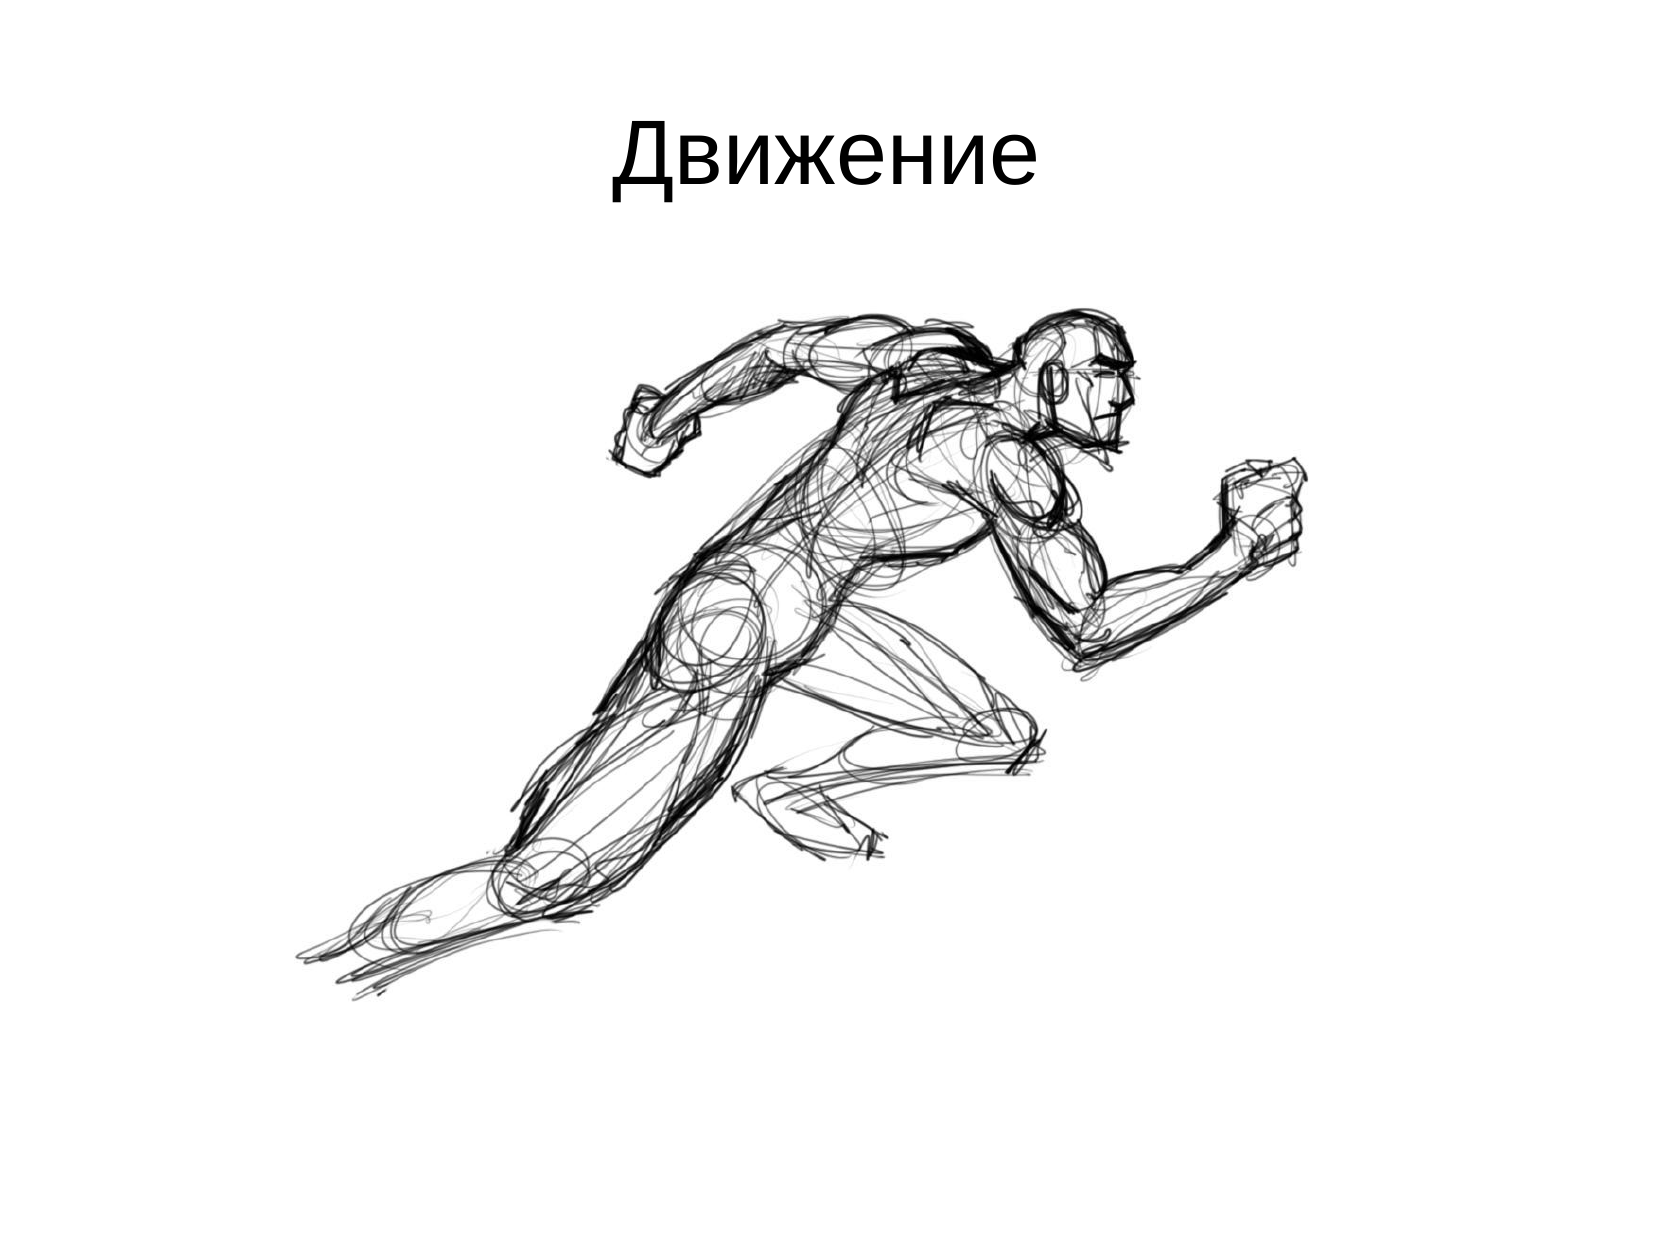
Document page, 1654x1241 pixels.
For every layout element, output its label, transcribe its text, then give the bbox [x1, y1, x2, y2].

title Движение [82, 49, 1571, 257]
picture [294, 290, 1326, 1010]
